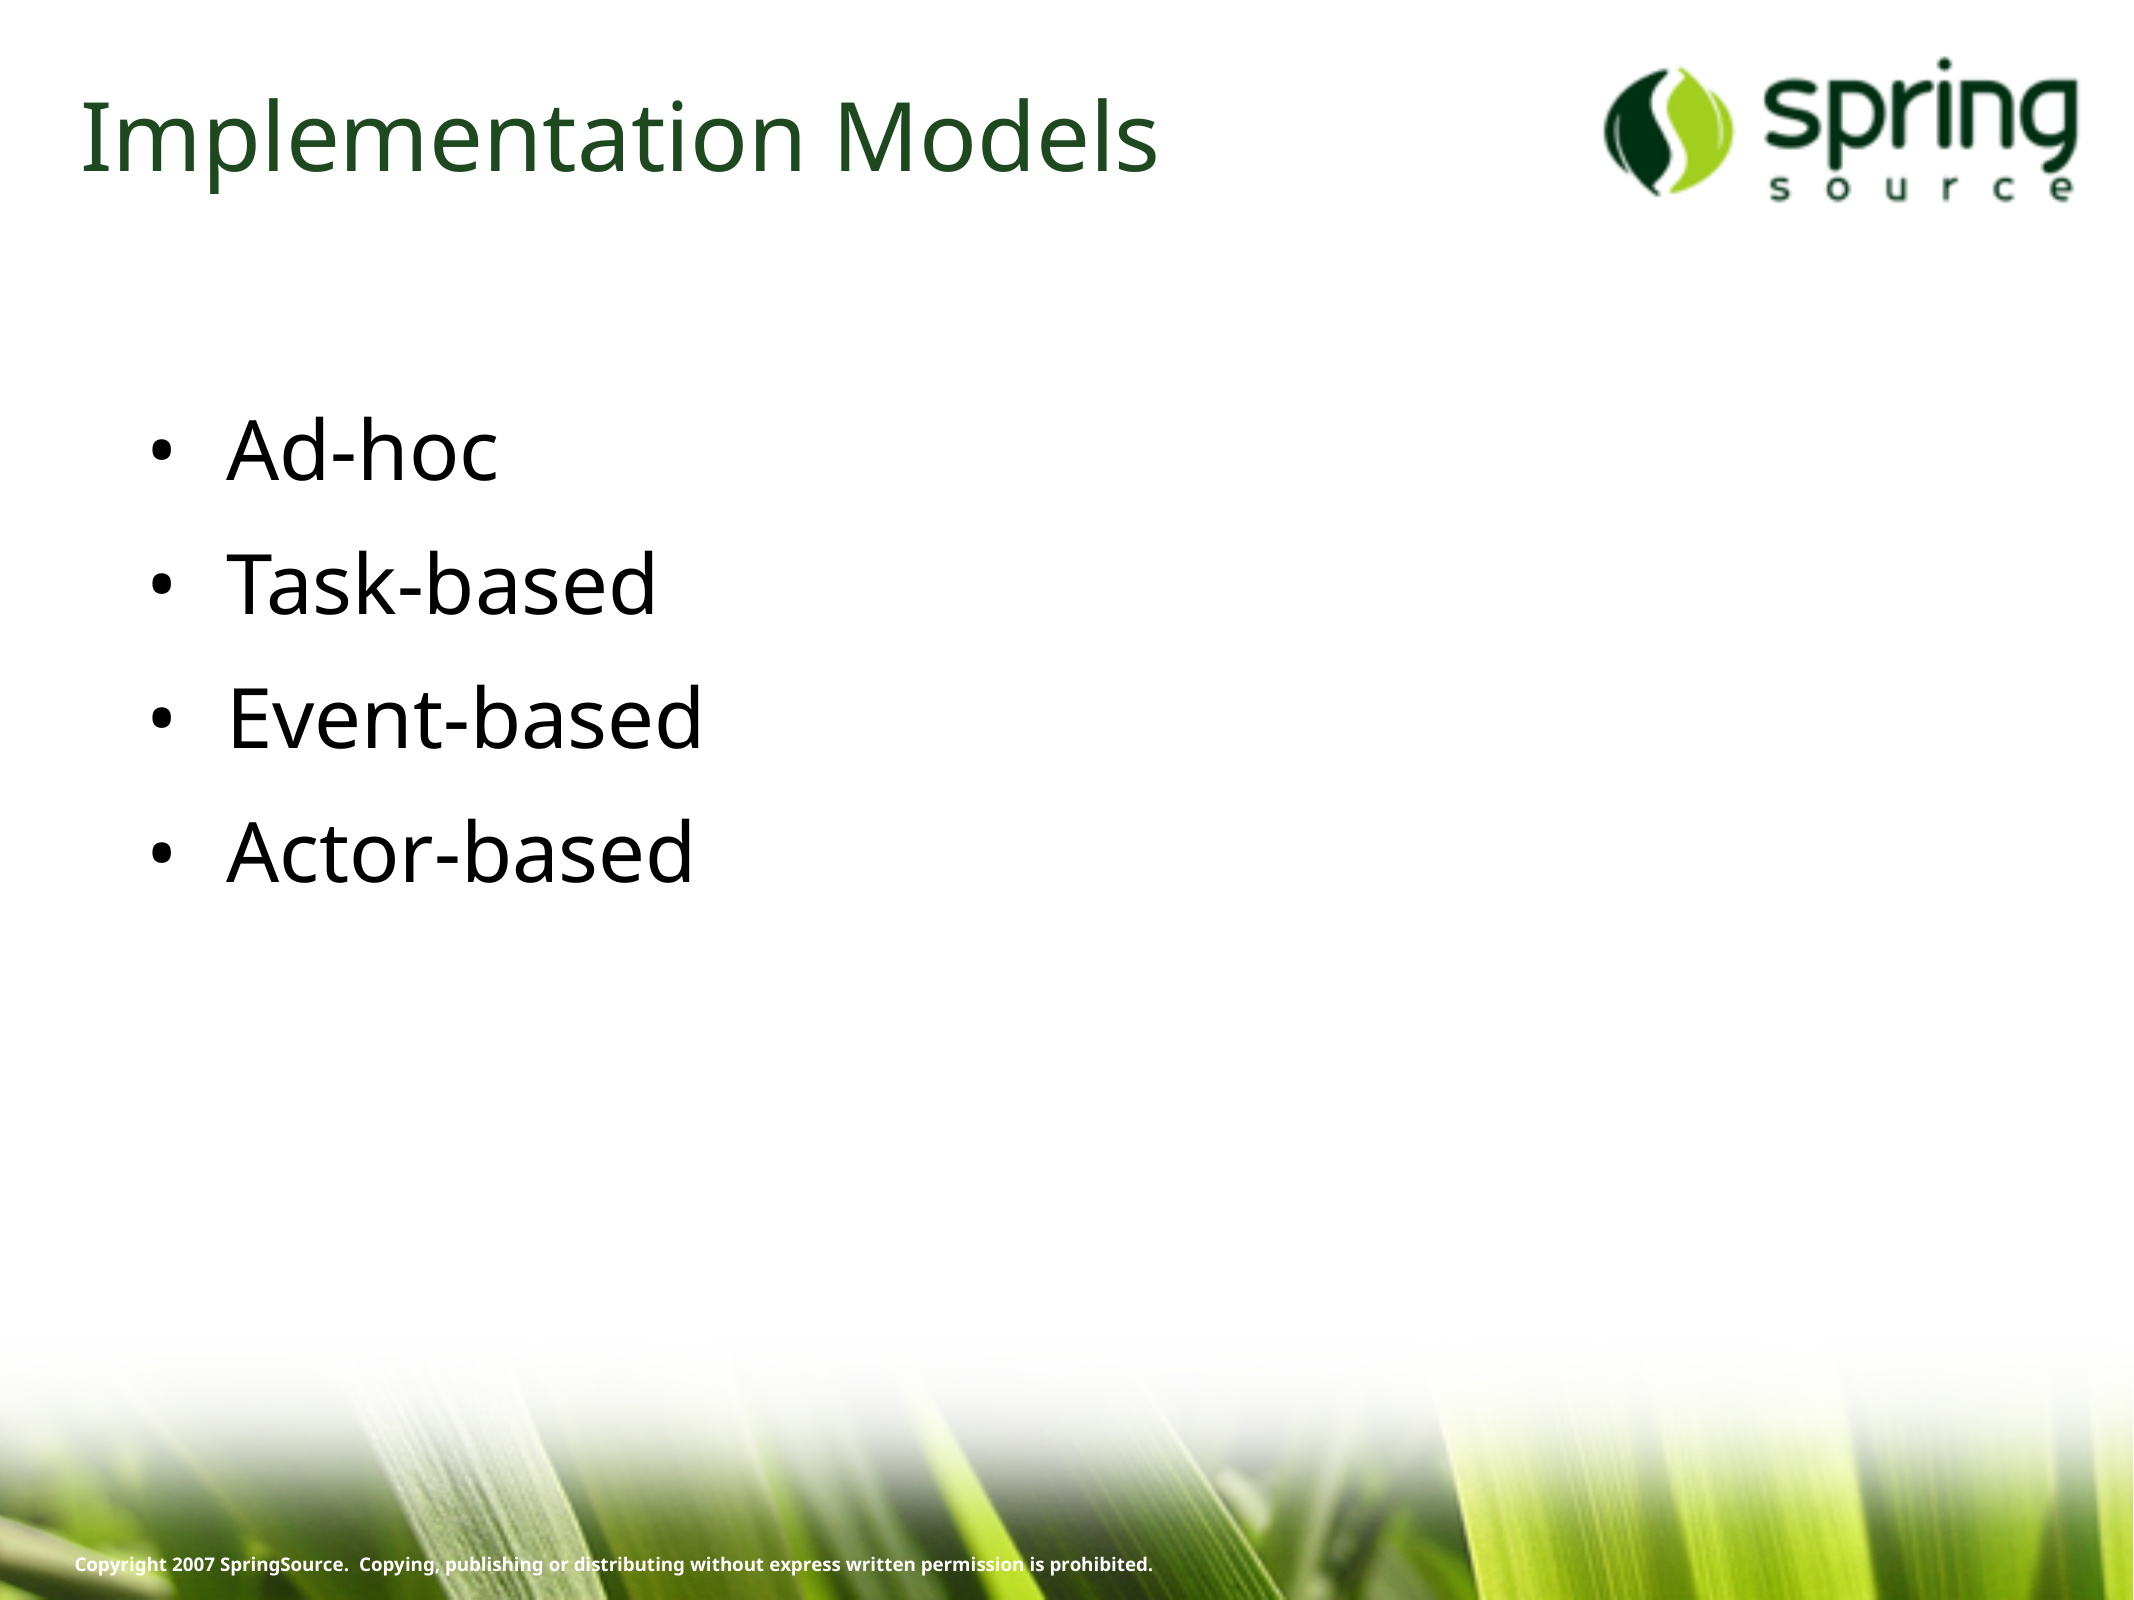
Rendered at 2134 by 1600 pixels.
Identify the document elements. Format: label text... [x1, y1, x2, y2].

list Ad-hoc Task-based Event-based Actor-based [146, 391, 1982, 1319]
title Implementation Models [80, 16, 1548, 253]
picture [1555, 46, 2134, 224]
picture [0, 1340, 2134, 1600]
